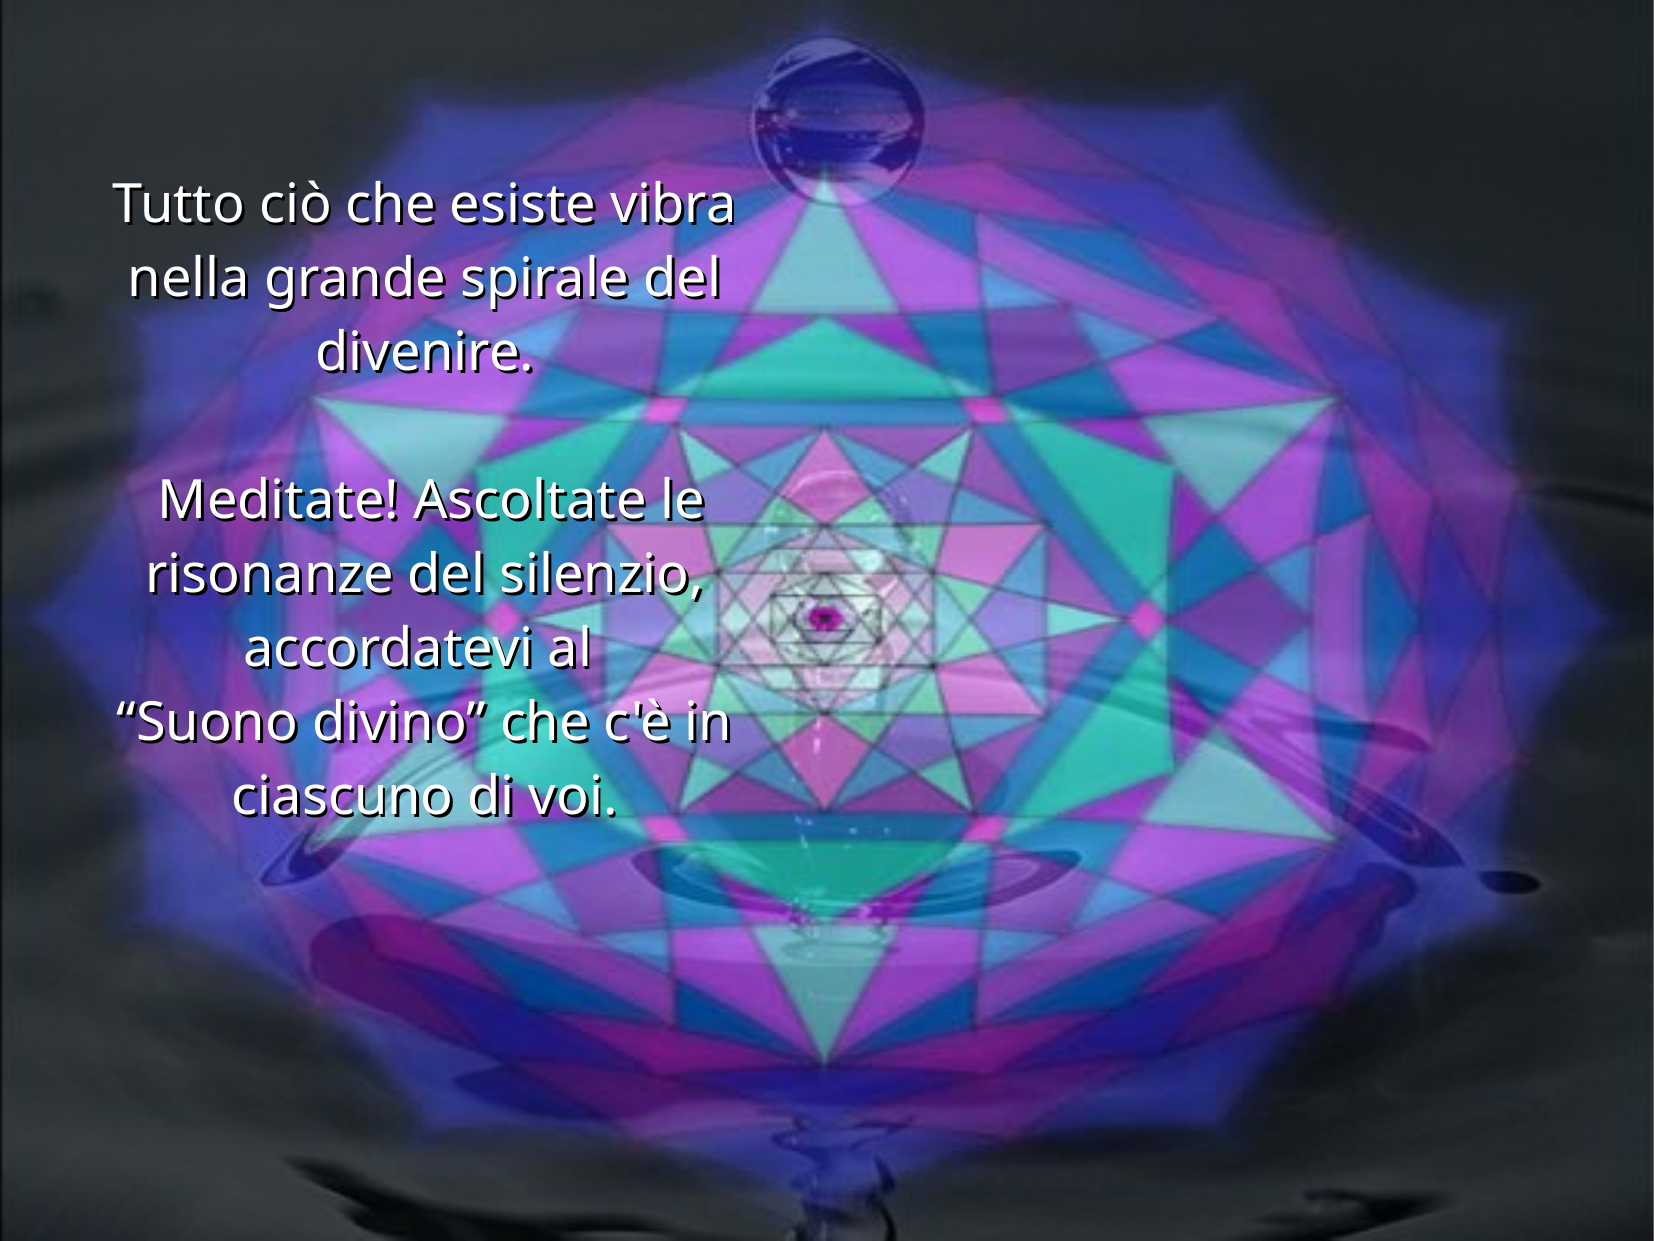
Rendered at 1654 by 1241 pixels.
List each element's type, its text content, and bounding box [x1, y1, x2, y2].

title Tutto ciò che esiste vibra nella grande spirale del divenire. Meditate! Ascoltate le risonanze del silenzio, accordatevi al “Suono divino” che c'è in ciascuno di voi. [79, 181, 771, 815]
picture [0, 0, 1654, 1241]
